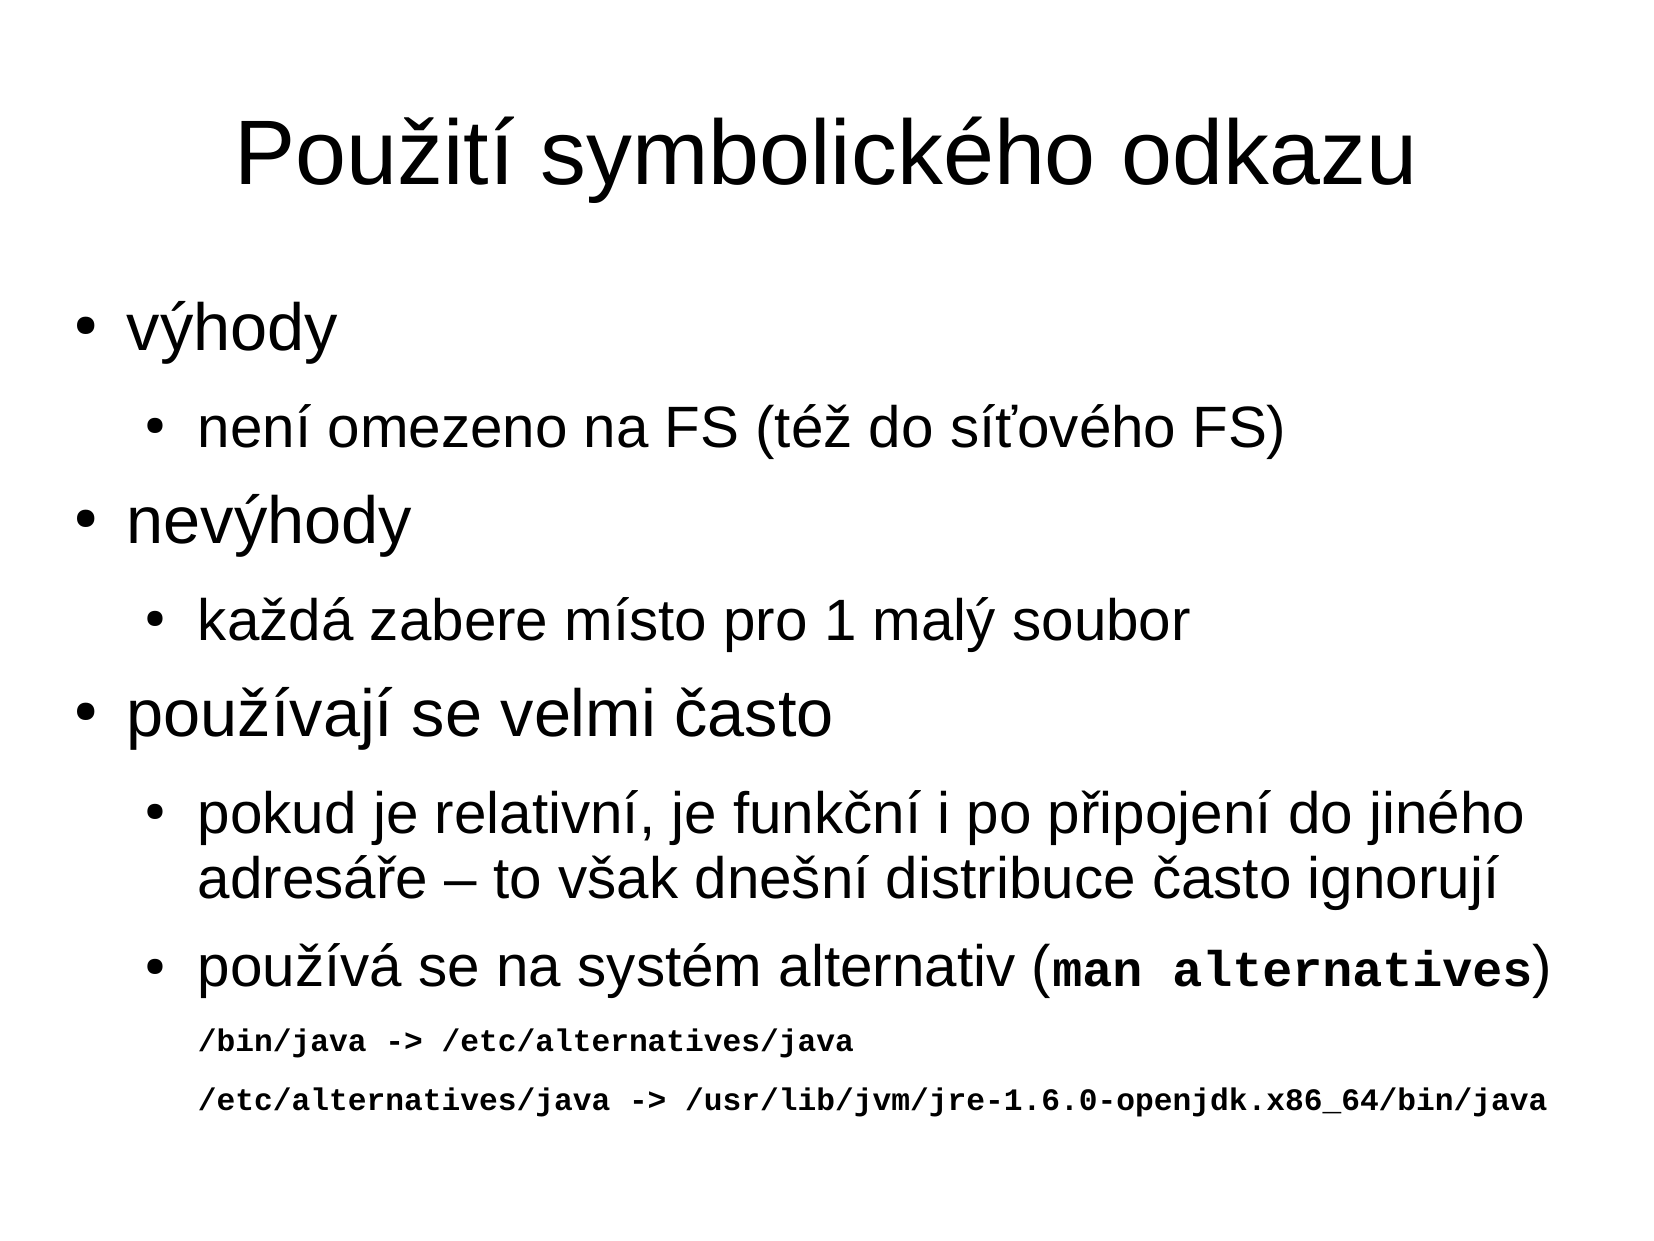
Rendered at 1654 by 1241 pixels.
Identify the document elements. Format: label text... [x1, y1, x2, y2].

list výhody není omezeno na FS (též do síťového FS) nevýhody každá zabere místo pro 1 malý soubor používají se velmi často pokud je relativní, je funkční i po připojení do jiného adresáře – to však dnešní distribuce často ignorují používá se na systém alternativ (man alternatives) /bin/java -> /etc/alternatives/java /etc/alternatives/java -> /usr/lib/jvm/jre-1.6.0-openjdk.x86_64/bin/java [56, 290, 1598, 1121]
title Použití symbolického odkazu [82, 56, 1571, 250]
